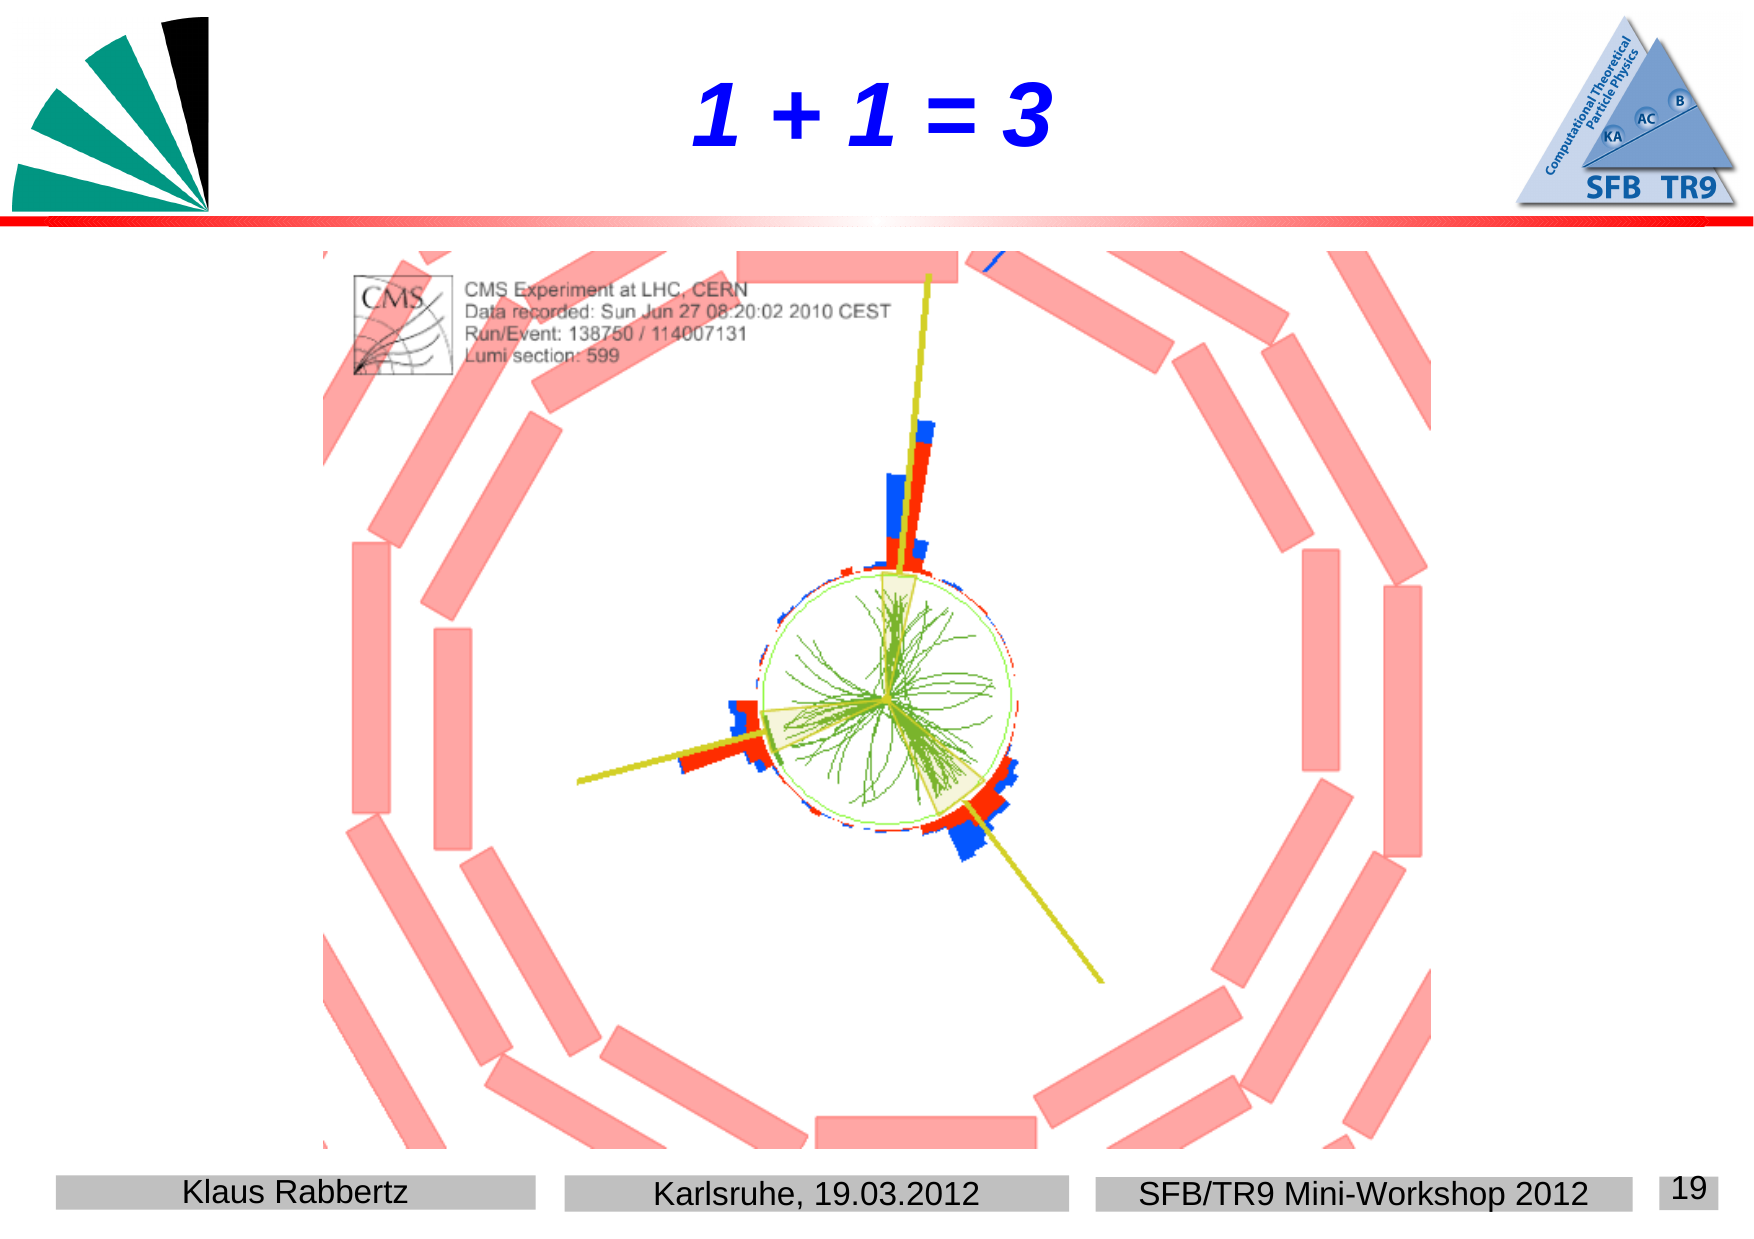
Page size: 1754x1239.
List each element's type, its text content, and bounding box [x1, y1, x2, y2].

picture [12, 17, 209, 214]
title 1 + 1 = 3 [220, 22, 1525, 207]
picture [323, 251, 1431, 1149]
picture [1511, 11, 1743, 213]
